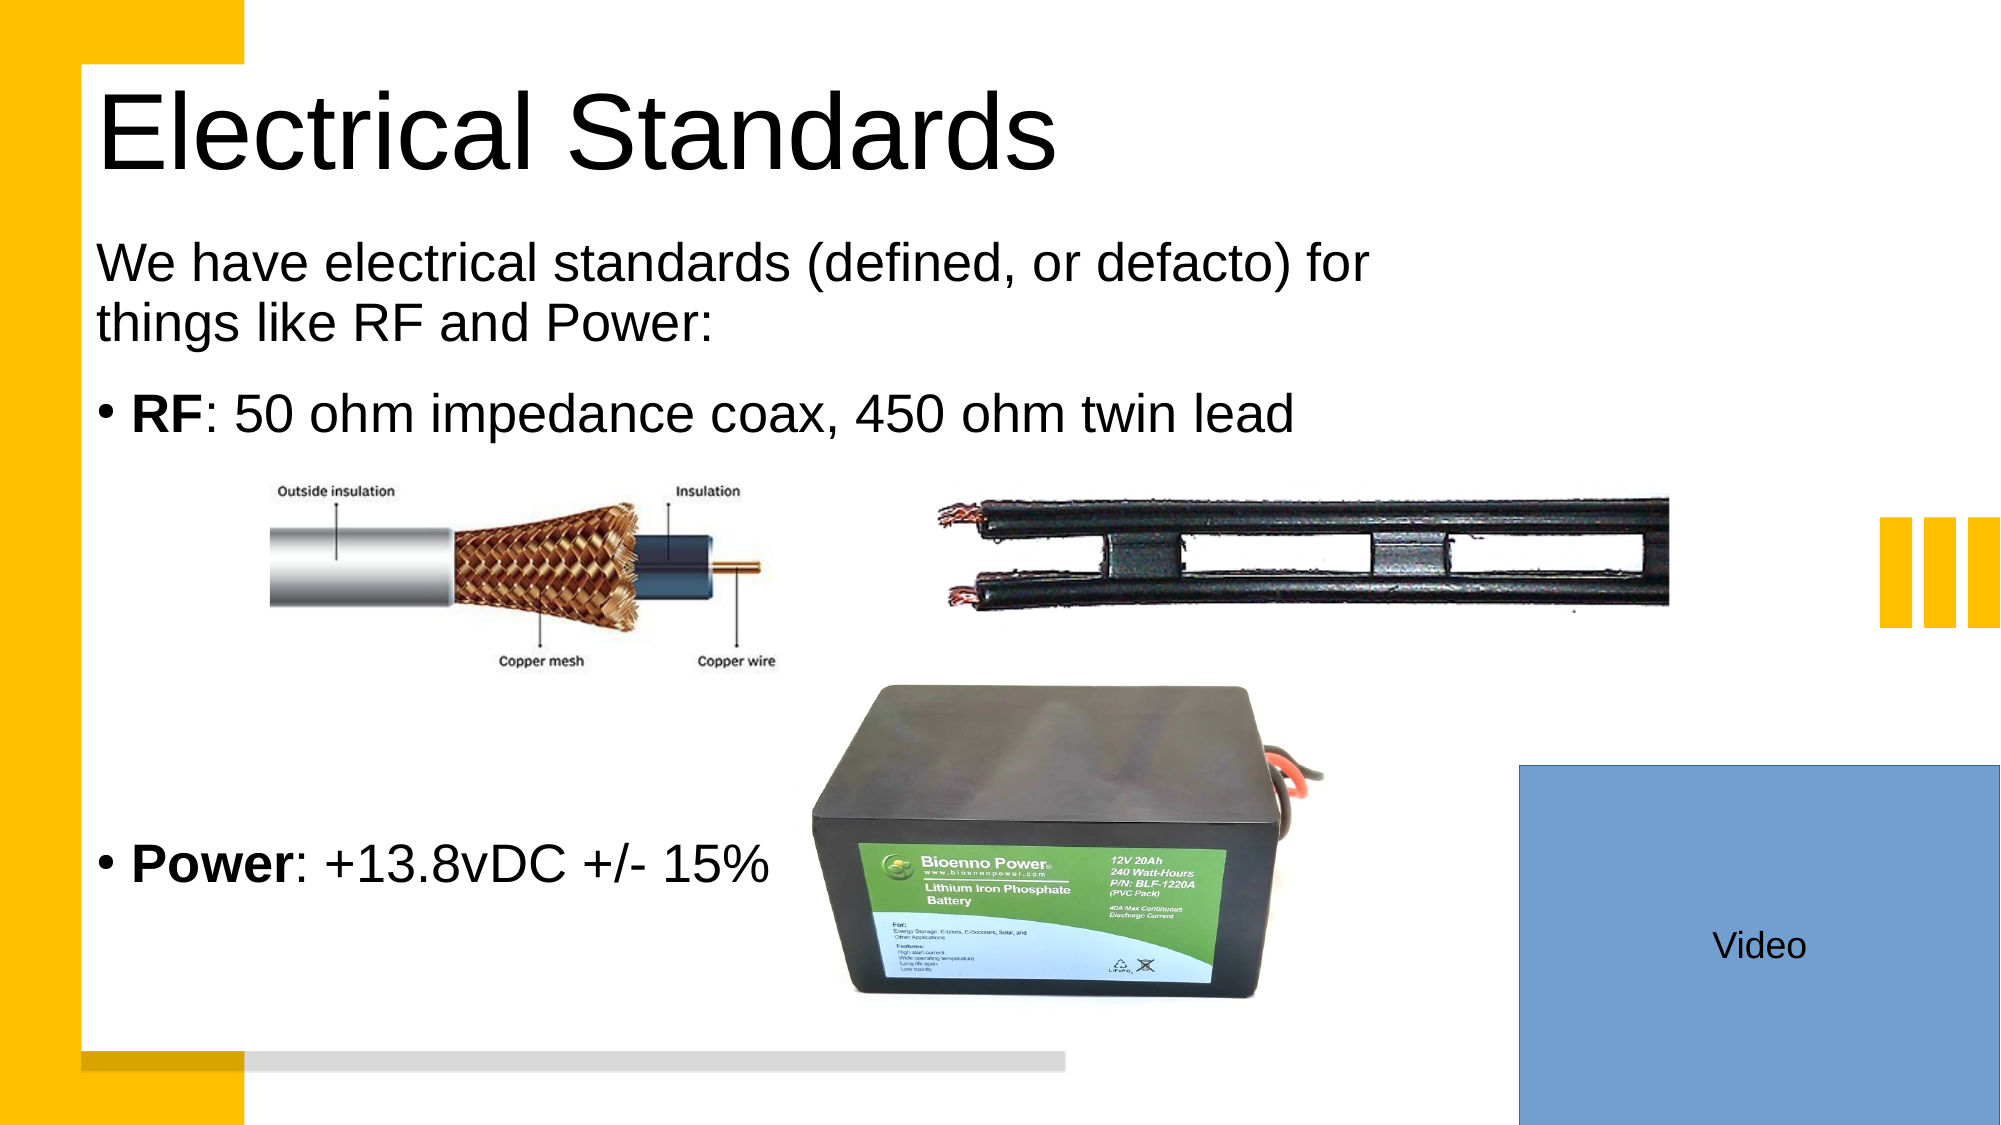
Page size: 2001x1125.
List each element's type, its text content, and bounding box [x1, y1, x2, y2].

text_box Video [1519, 765, 2000, 1125]
text_box We have electrical standards (defined, or defacto) for things like RF and Power: RF: 50 ohm impedance coax, 450 ohm twin lead Power: +13.8vDC +/- 15% [81, 224, 1516, 1036]
text_box Electrical Standards [81, 64, 1921, 201]
picture [900, 465, 1682, 631]
picture [269, 464, 781, 689]
picture [795, 675, 1335, 1011]
text_box [0, 0, 2000, 1125]
